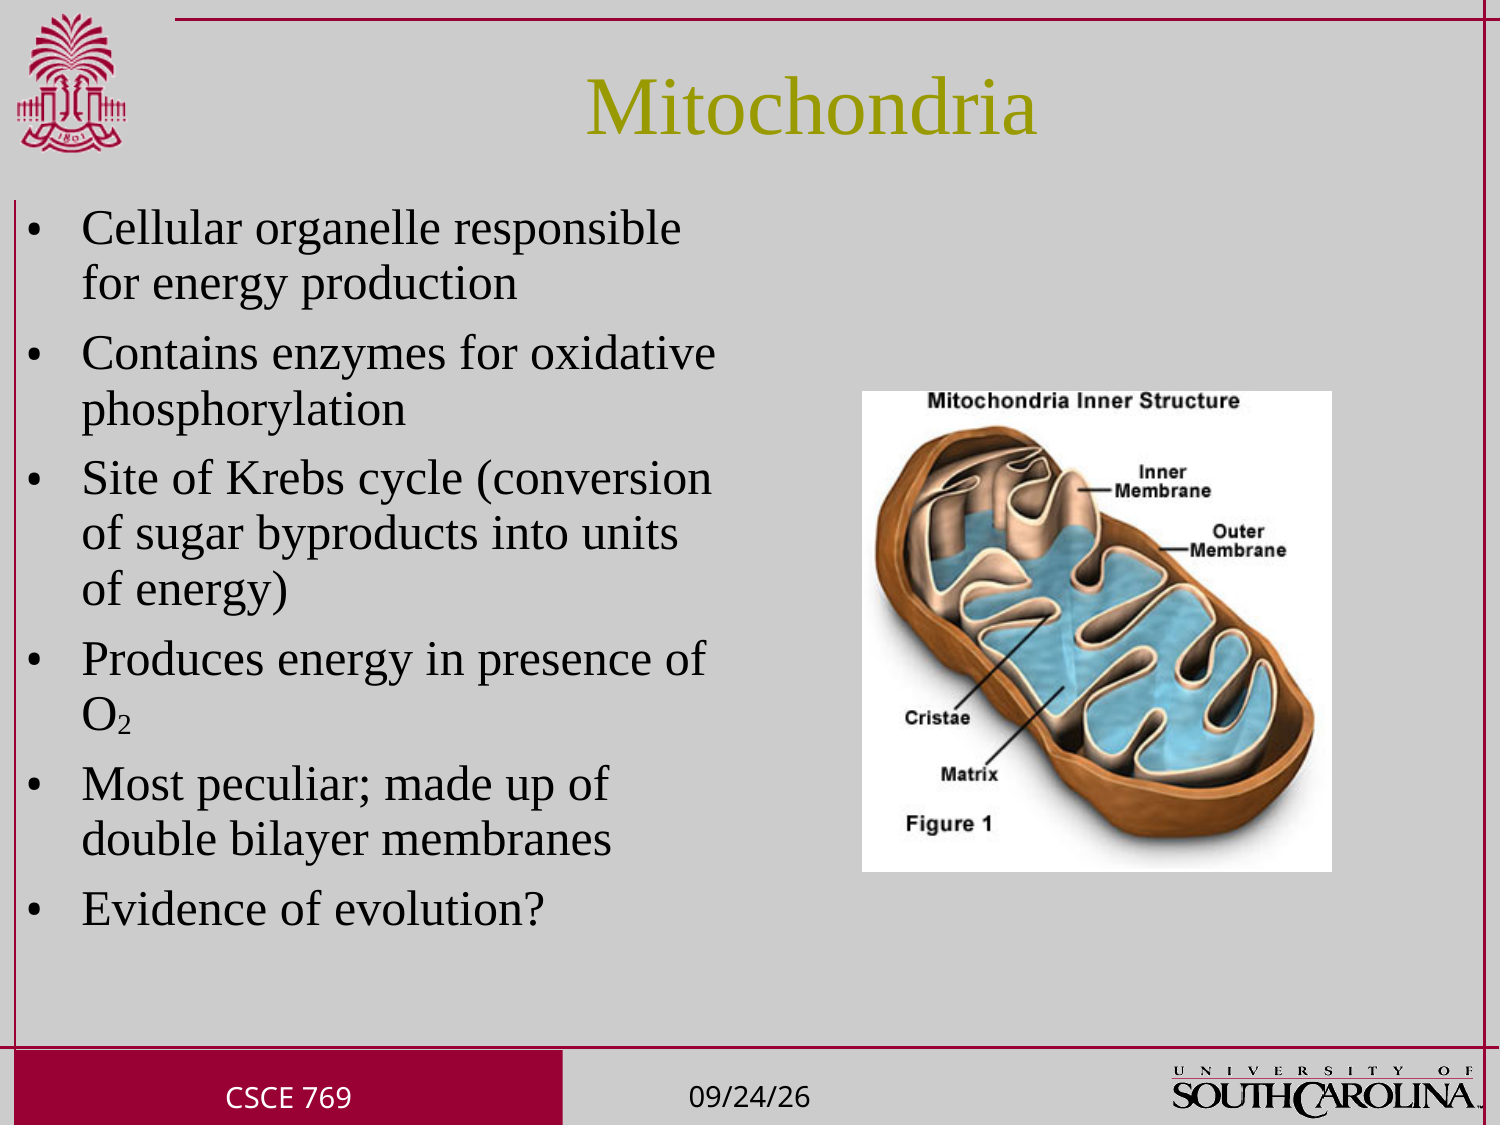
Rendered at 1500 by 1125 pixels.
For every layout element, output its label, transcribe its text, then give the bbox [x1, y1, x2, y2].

picture [12, 12, 131, 155]
picture [1162, 1049, 1483, 1125]
picture [862, 391, 1332, 872]
list Cellular organelle responsible for energy production Contains enzymes for oxidative phosphorylation Site of Krebs cycle (conversion of sugar byproducts into units of energy) Produces energy in presence of O2 Most peculiar; made up of double bilayer membranes Evidence of evolution? [24, 200, 733, 998]
title Mitochondria [174, 32, 1450, 181]
